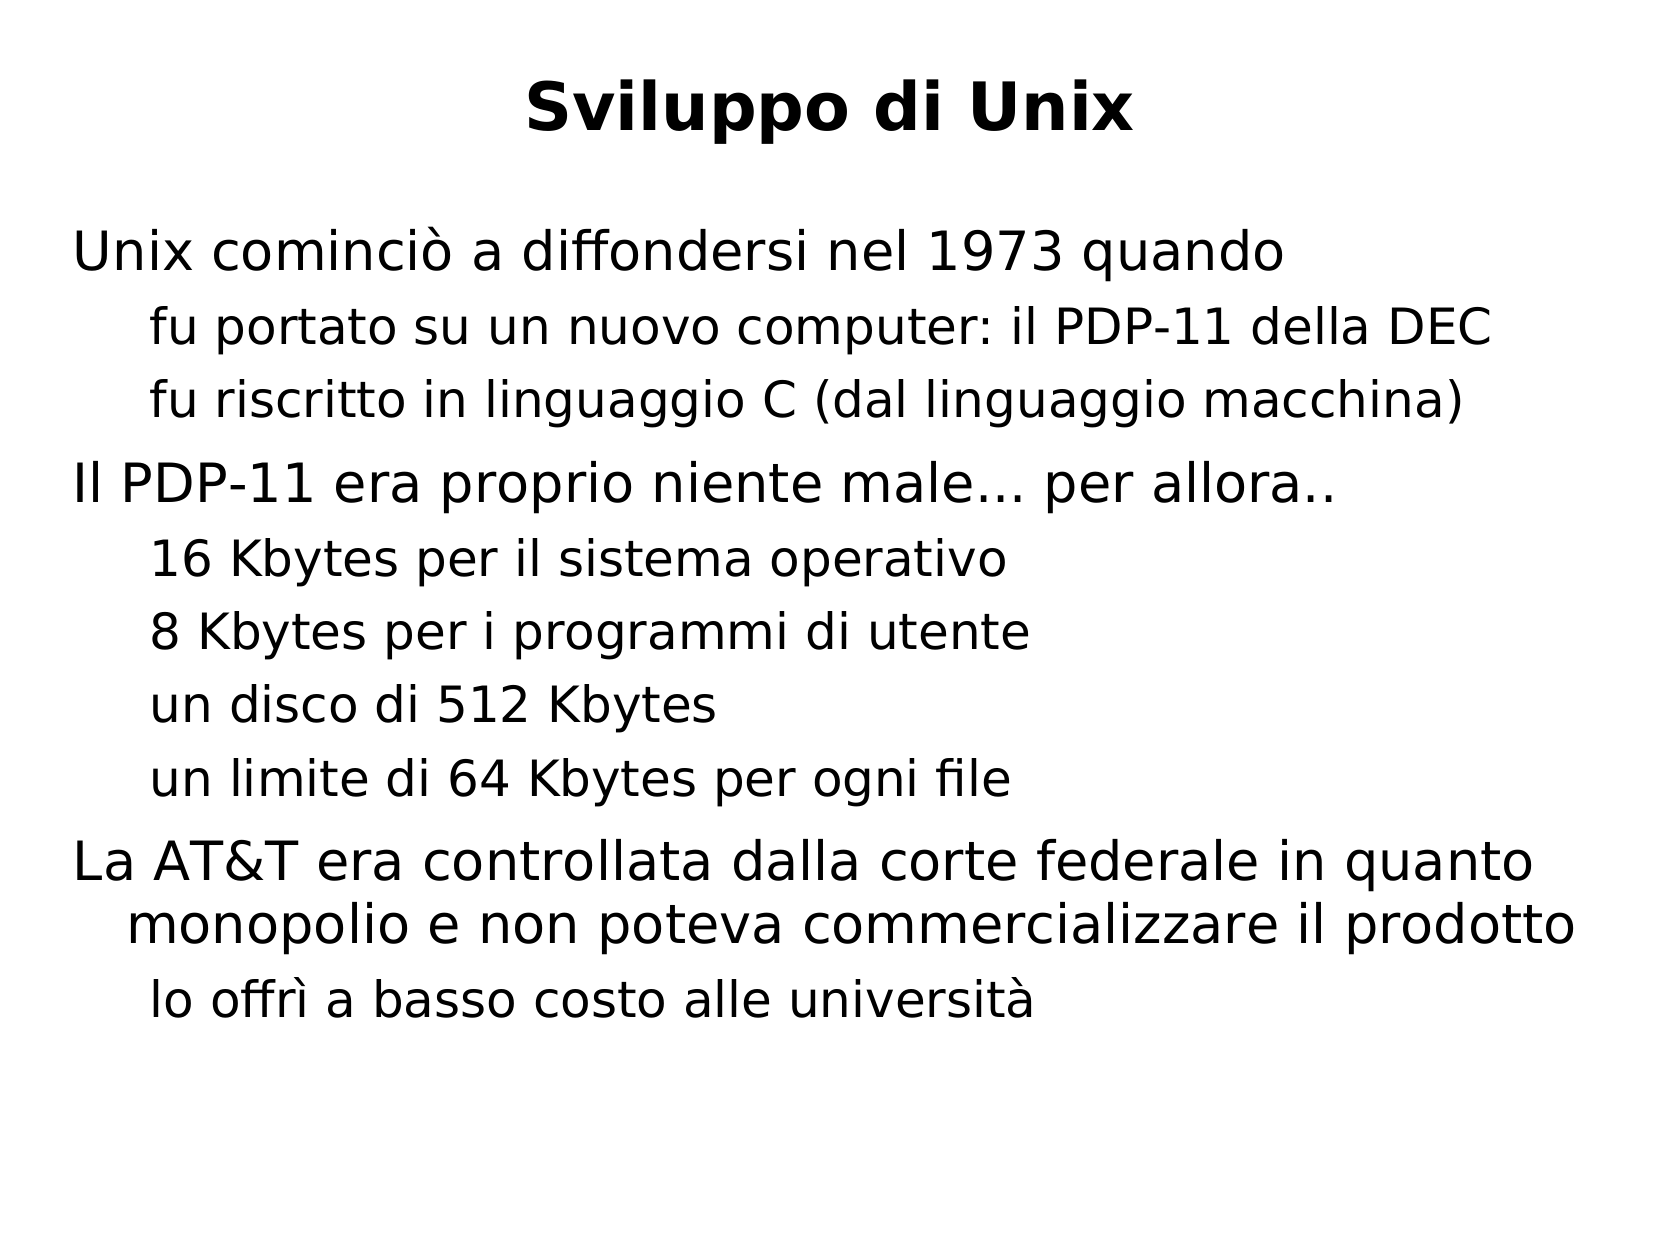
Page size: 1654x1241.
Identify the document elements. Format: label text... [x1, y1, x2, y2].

title Sviluppo di Unix [52, 42, 1608, 173]
list Unix cominciò a diffondersi nel 1973 quando fu portato su un nuovo computer: il PDP-11 della DEC fu riscritto in linguaggio C (dal linguaggio macchina) Il PDP-11 era proprio niente male... per allora.. 16 Kbytes per il sistema operativo 8 Kbytes per i programmi di utente un disco di 512 Kbytes un limite di 64 Kbytes per ogni file La AT&T era controllata dalla corte federale in quanto monopolio e non poteva commercializzare il prodotto lo offrì a basso costo alle università [55, 219, 1605, 1179]
